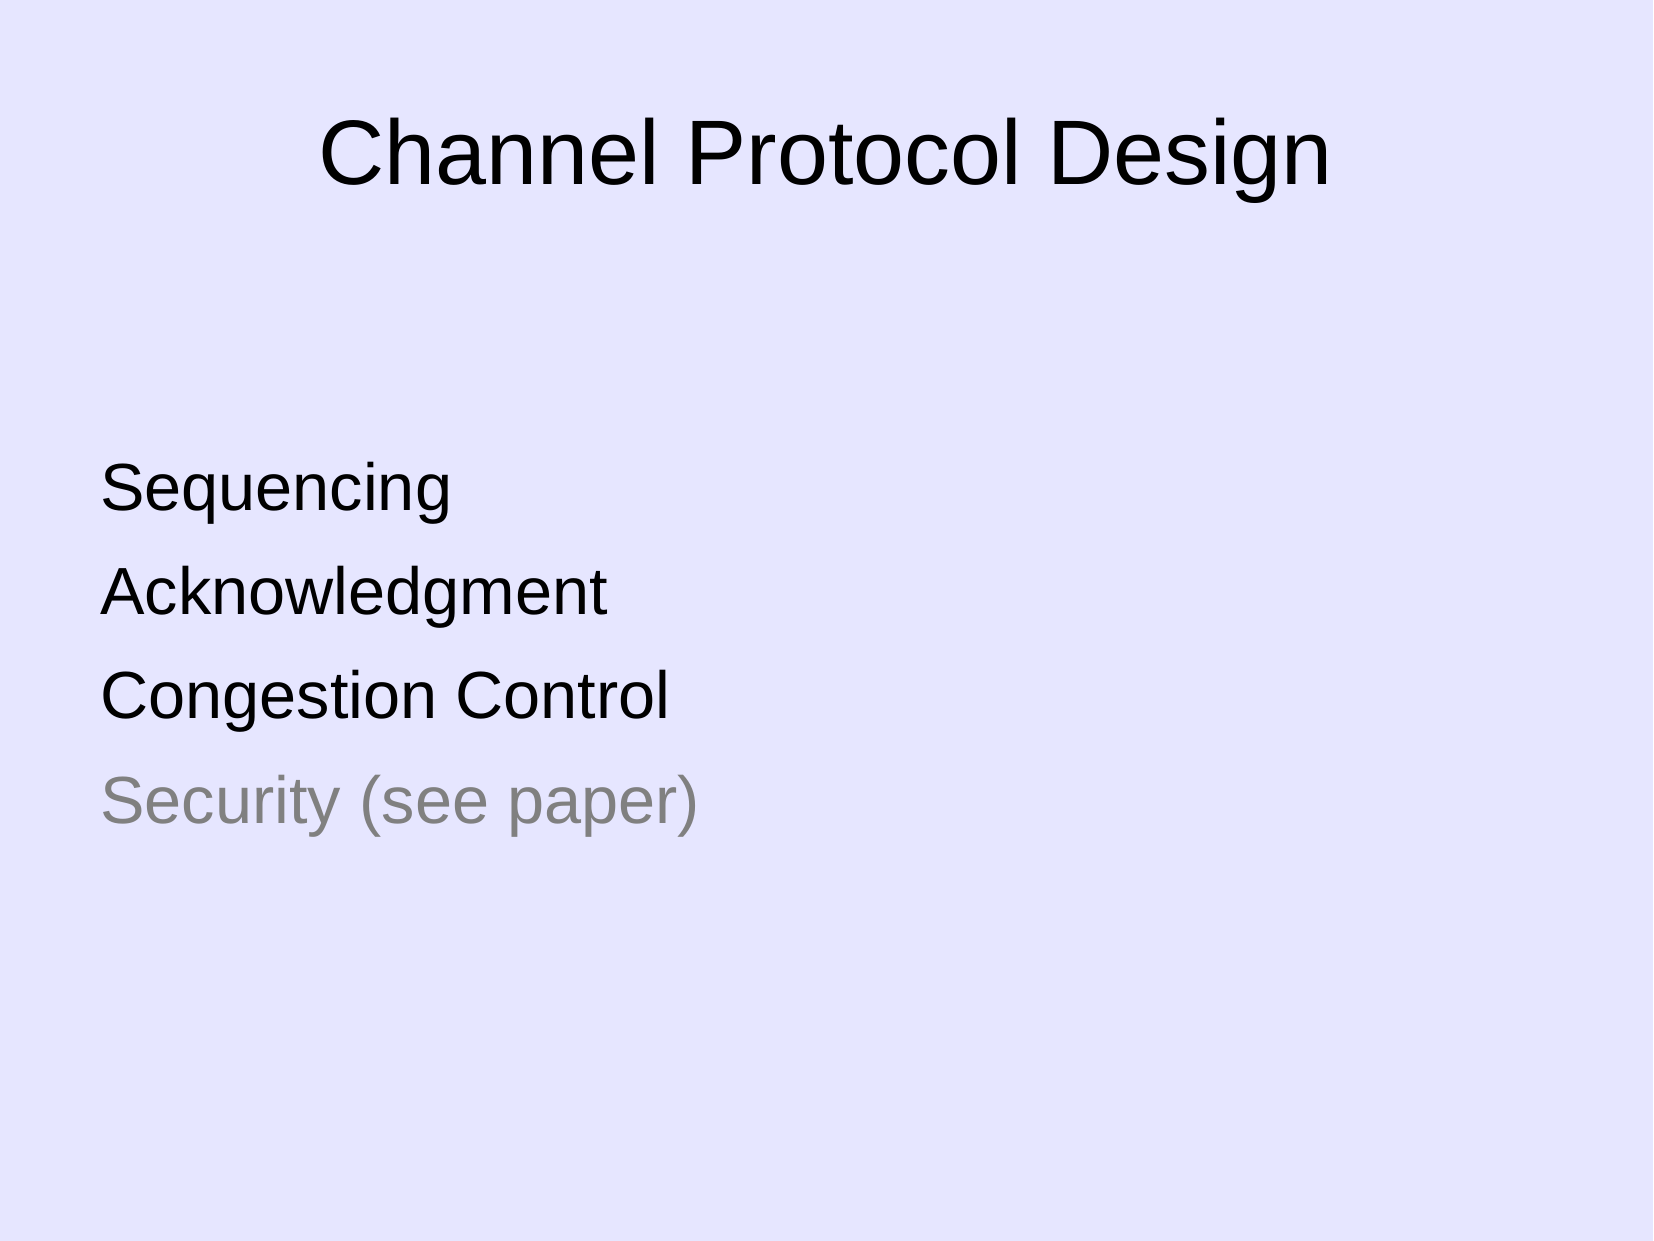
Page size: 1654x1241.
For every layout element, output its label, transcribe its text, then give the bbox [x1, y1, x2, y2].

list Sequencing Acknowledgment Congestion Control Security (see paper) [82, 450, 1571, 1095]
title Channel Protocol Design [82, 49, 1571, 257]
